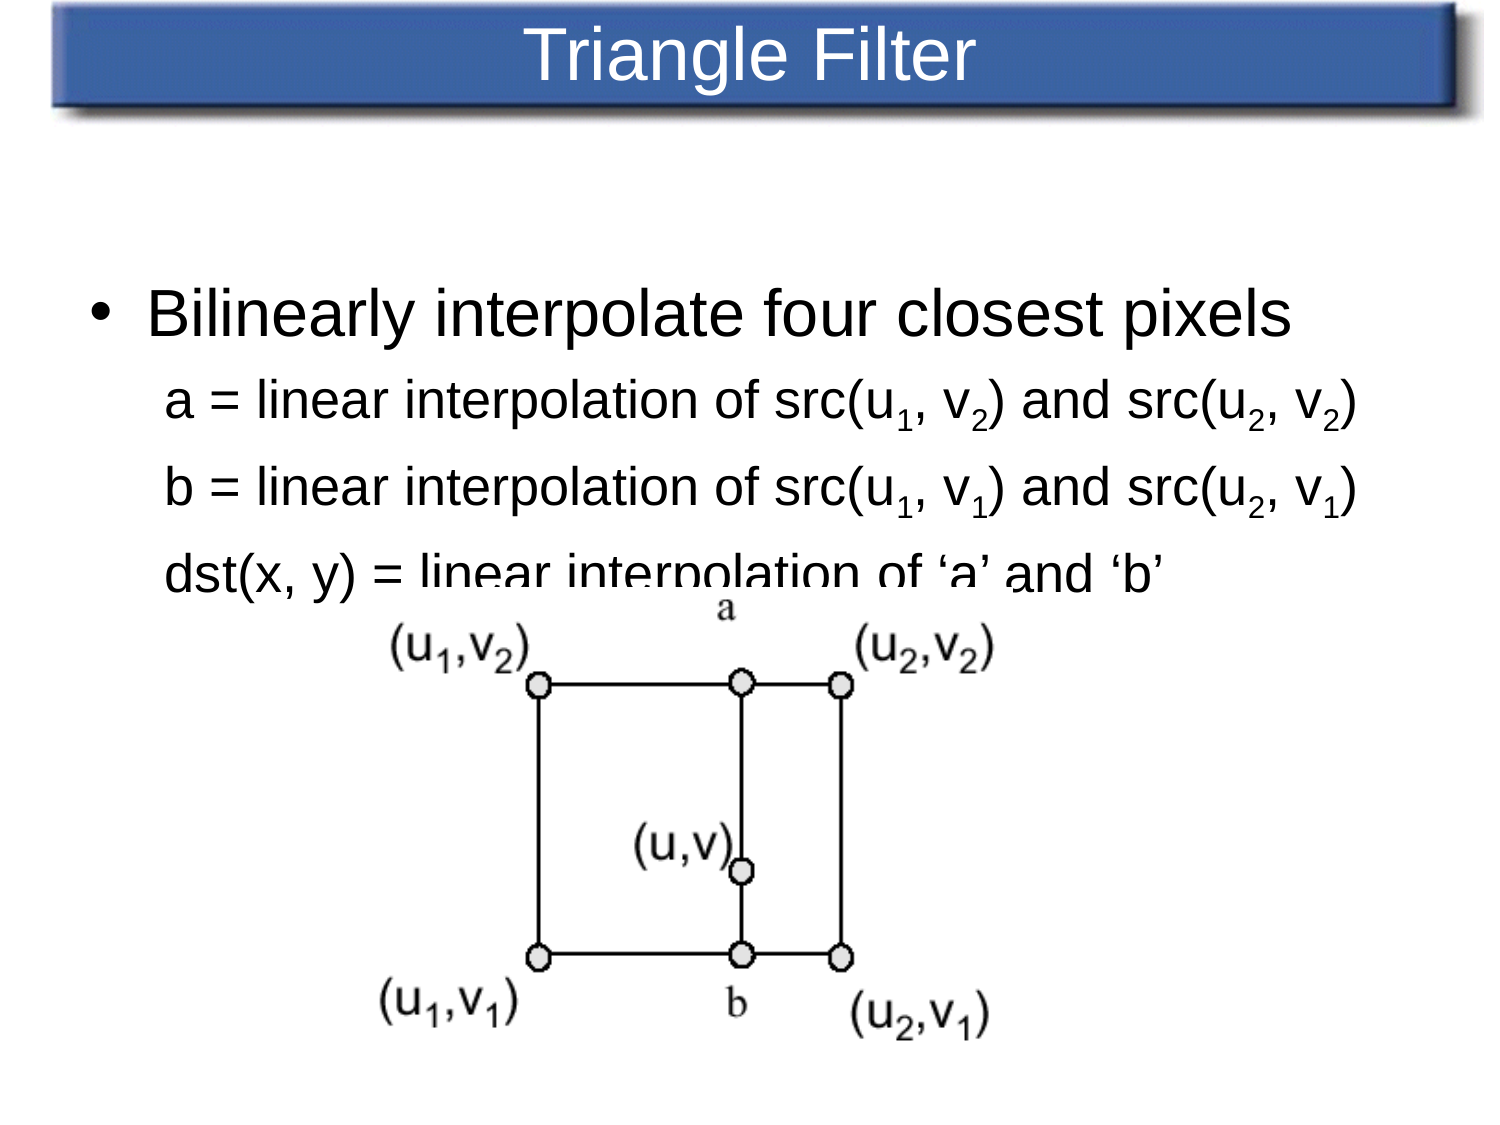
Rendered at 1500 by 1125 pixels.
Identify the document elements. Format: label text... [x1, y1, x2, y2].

list Bilinearly interpolate four closest pixels a = linear interpolation of src(u1, v2) and src(u2, v2) b = linear interpolation of src(u1, v1) and src(u2, v1) dst(x, y) = linear interpolation of ‘a’ and ‘b’ [75, 262, 1426, 1006]
chart [362, 587, 1013, 1063]
picture [50, 0, 1484, 127]
title Triangle Filter [75, 0, 1426, 103]
